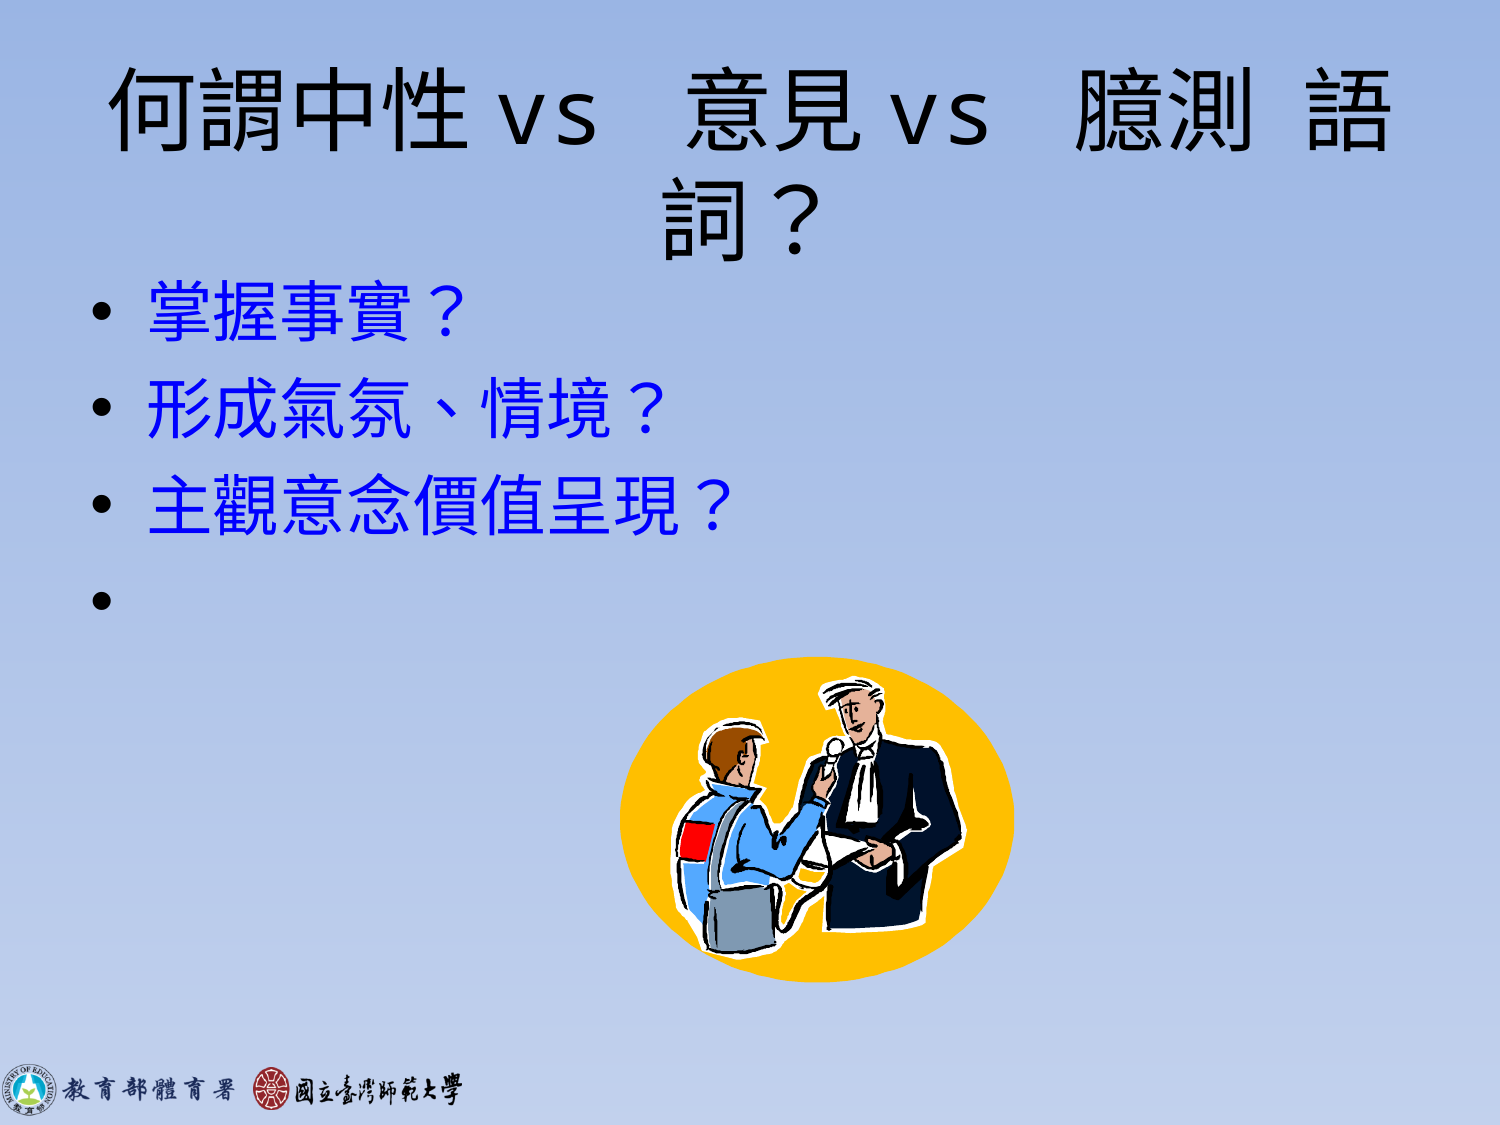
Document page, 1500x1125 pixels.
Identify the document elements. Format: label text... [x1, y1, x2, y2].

title 何謂中性vs 意見vs 臆測 語詞？ [75, 45, 1426, 233]
picture [620, 656, 1015, 983]
list 掌握事實？ 形成氣氛、情境？ 主觀意念價值呈現？ [75, 262, 1426, 1005]
